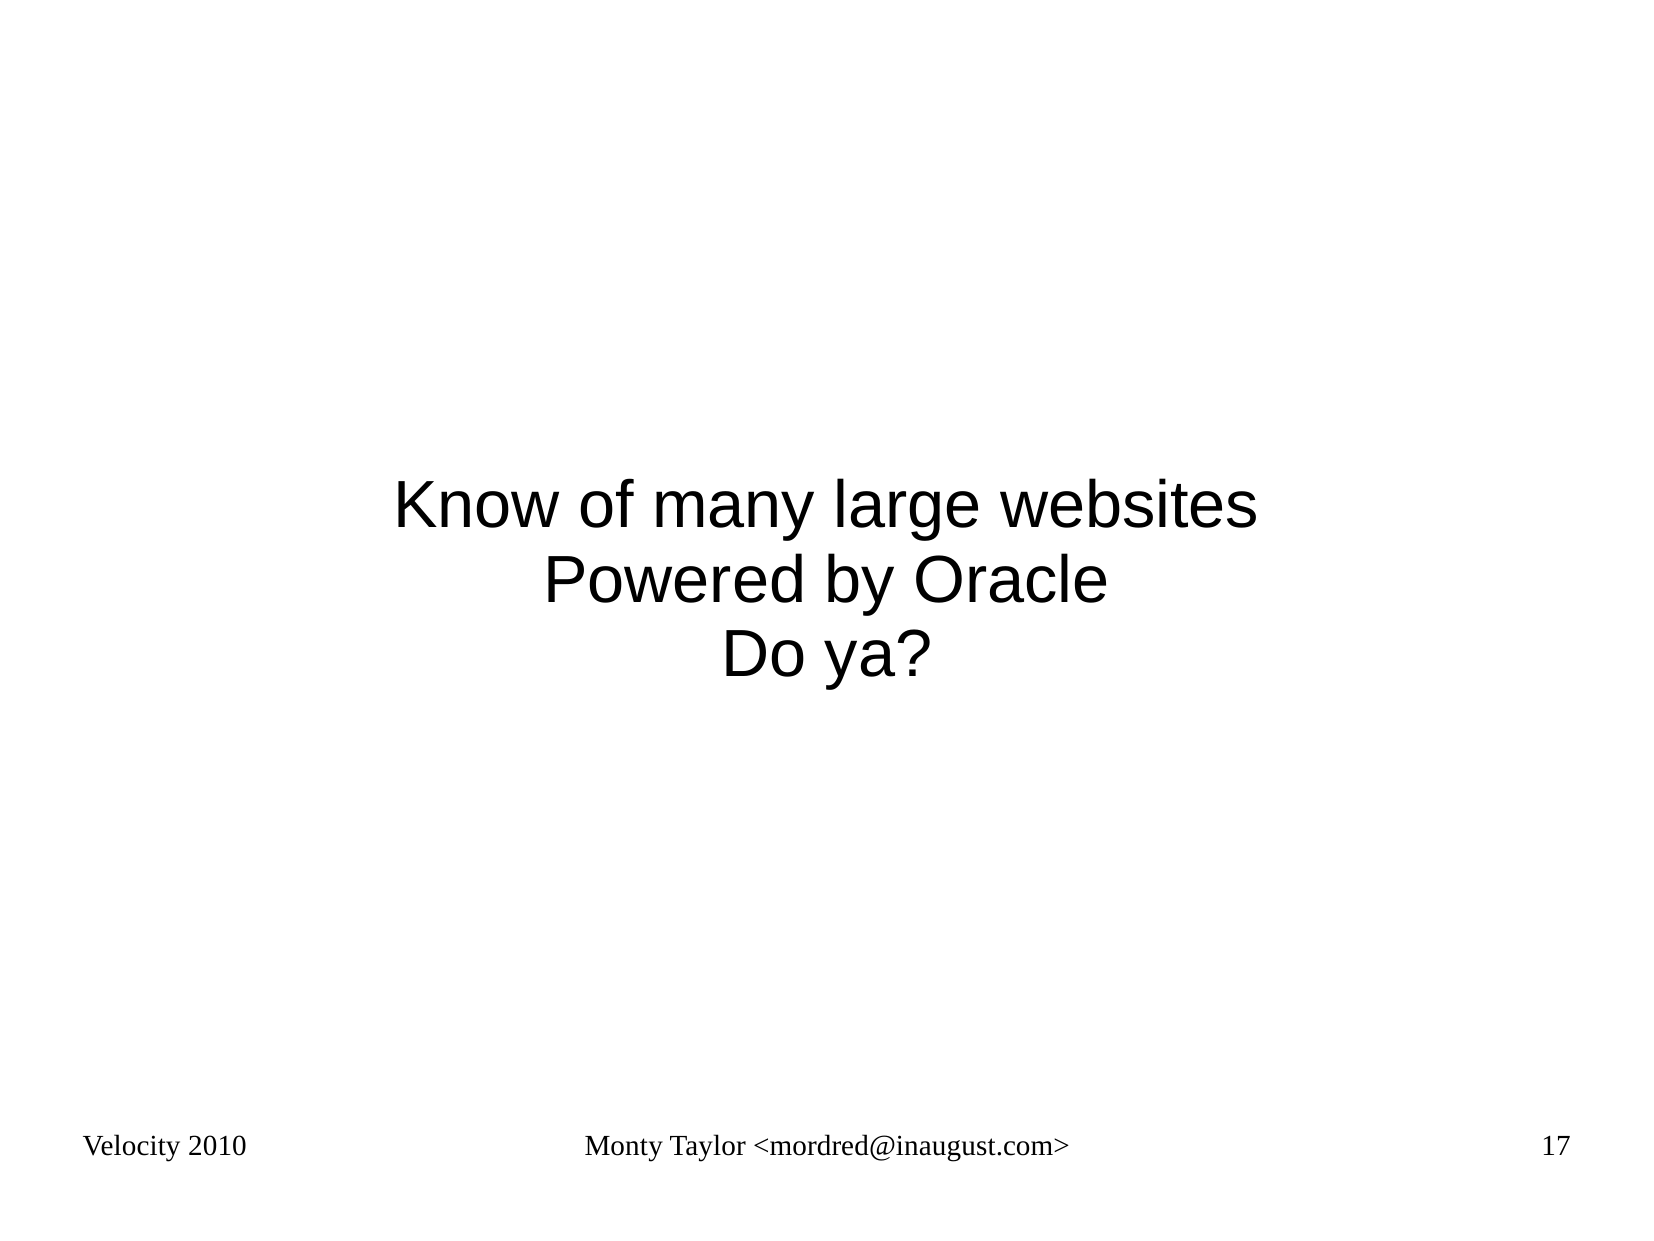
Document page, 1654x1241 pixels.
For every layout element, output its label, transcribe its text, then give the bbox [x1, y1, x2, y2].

subtitle Know of many large websites Powered by Oracle Do ya? [82, 56, 1571, 1102]
